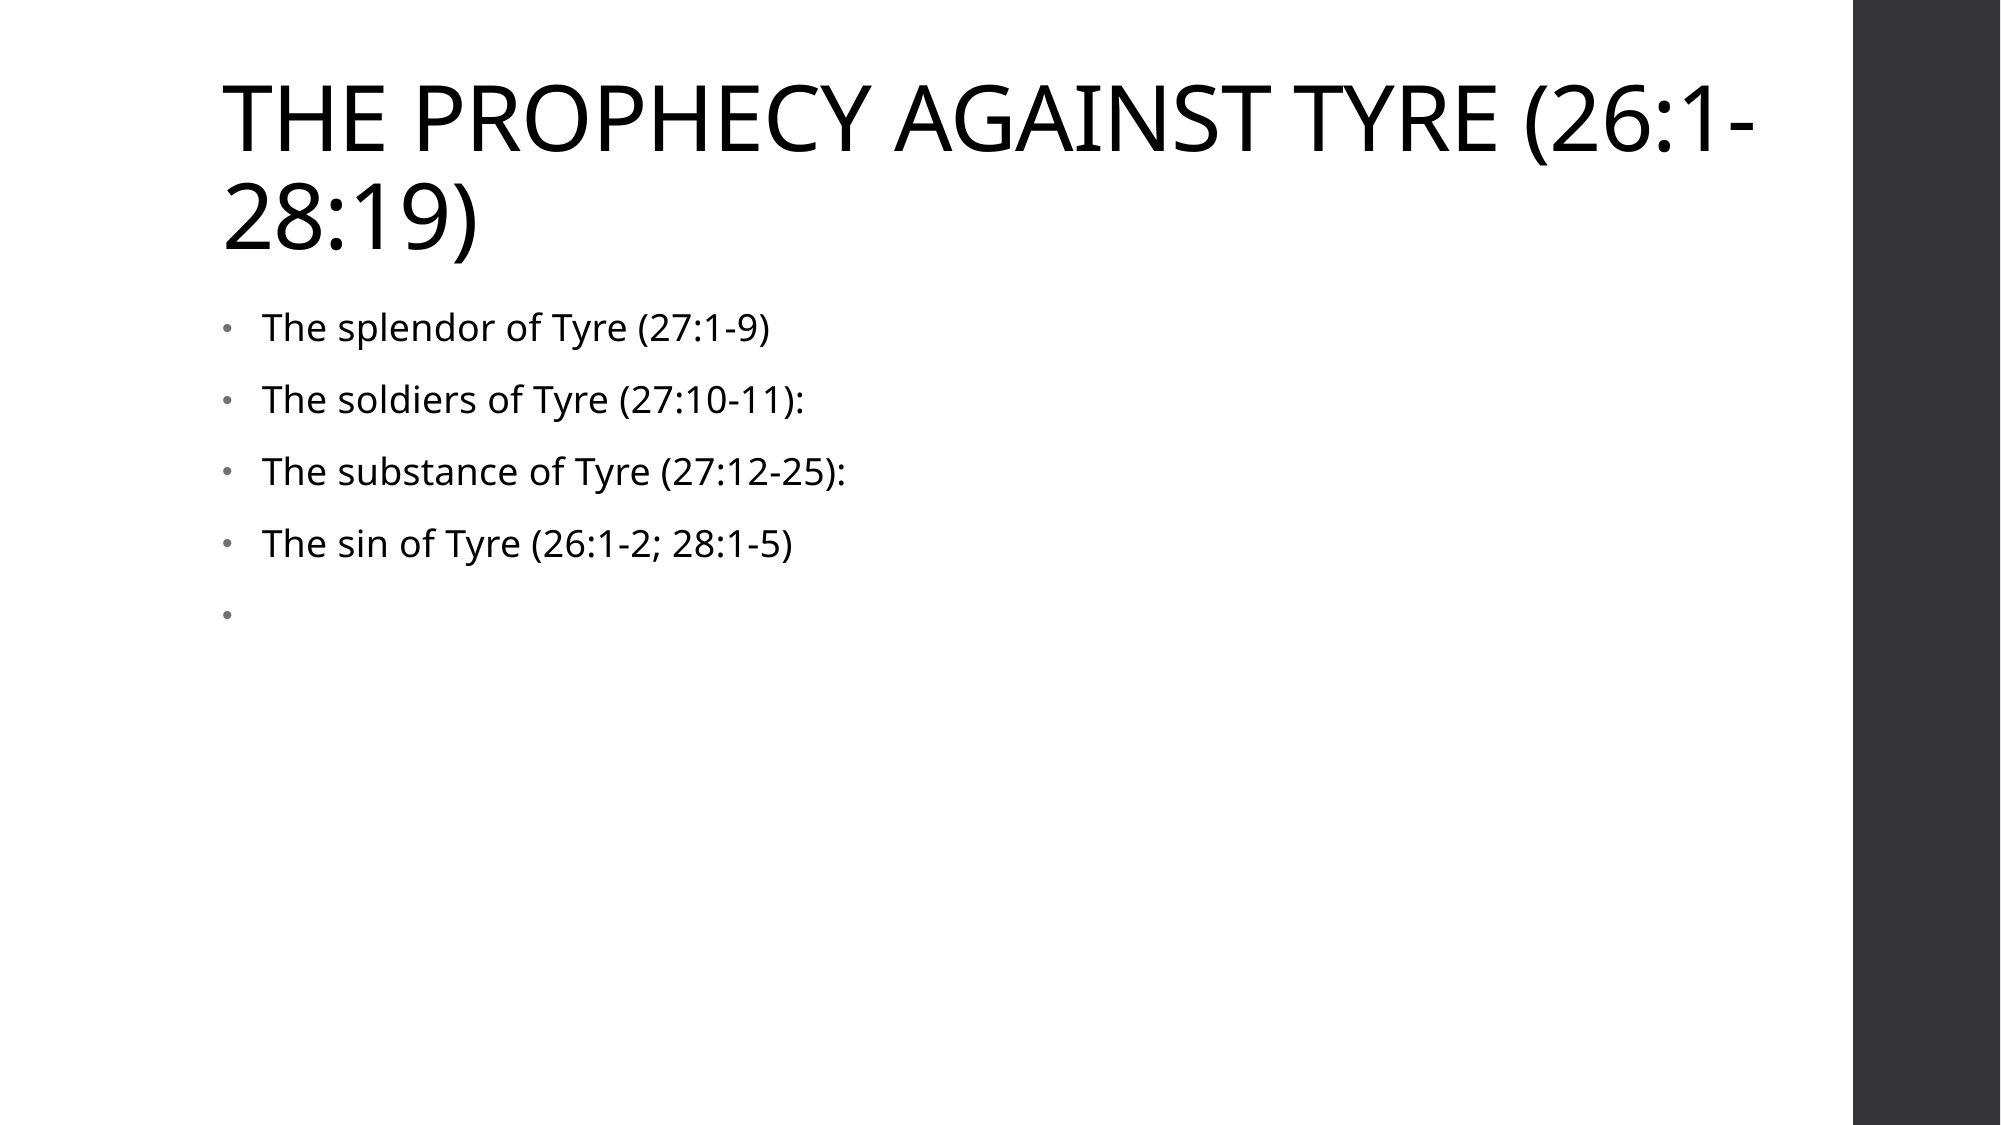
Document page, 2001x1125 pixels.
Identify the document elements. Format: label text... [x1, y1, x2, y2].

title THE PROPHECY AGAINST TYRE (26:1-28:19) [206, 60, 1797, 278]
list The splendor of Tyre (27:1-9) The soldiers of Tyre (27:10-11): The substance of Tyre (27:12-25): The sin of Tyre (26:1-2; 28:1-5) [206, 299, 1617, 1014]
